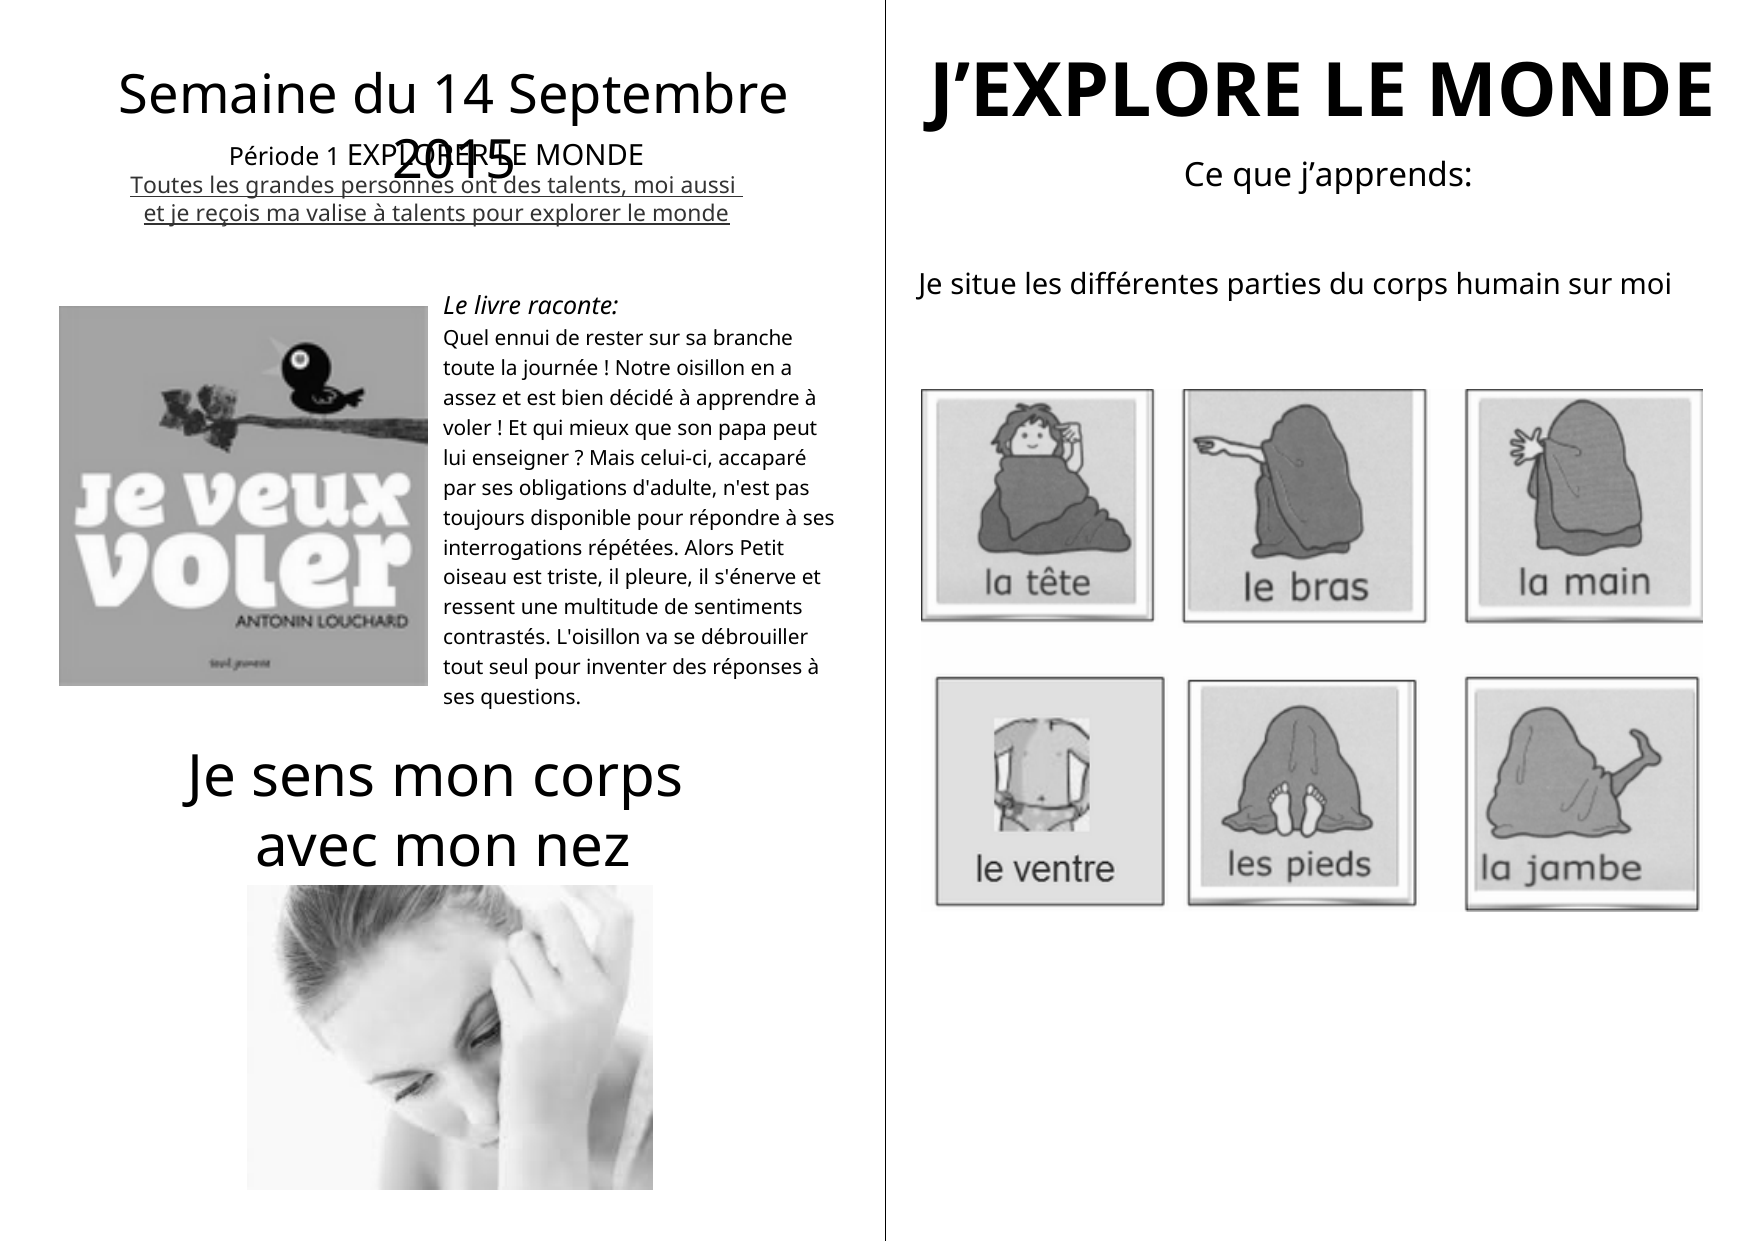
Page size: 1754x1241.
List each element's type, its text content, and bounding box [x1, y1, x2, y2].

text_box Ce que j’apprends: [1098, 147, 1560, 213]
text_box J’EXPLORE LE MONDE [921, 35, 1725, 1170]
text_box Je situe les différentes parties du corps humain sur moi [909, 259, 1690, 373]
text_box Je sens mon corps avec mon nez [35, 732, 851, 1241]
text_box Période 1 EXPLORER LE MONDE Toutes les grandes personnes ont des talents, moi aussi et je reçois ma valise à talents pour explorer le monde [11, 130, 862, 284]
picture [921, 389, 1703, 912]
text_box Le livre raconte: Quel ennui de rester sur sa branche toute la journée ! Notre oisillon en a assez et est bien décidé à apprendre à voler ! Et qui mieux que son papa peut lui enseigner ? Mais celui-ci, accaparé par ses obligations d'adulte, n'est pas toujours disponible pour répondre à ses interrogations répétées. Alors Petit oiseau est triste, il pleure, il s'énerve et ressent une multitude de sentiments contrastés. L'oisillon va se débrouiller tout seul pour inventer des réponses à ses questions. [437, 283, 851, 721]
picture [59, 306, 428, 686]
text_box Semaine du 14 Septembre 2015 [46, 53, 863, 148]
picture [247, 885, 653, 1190]
